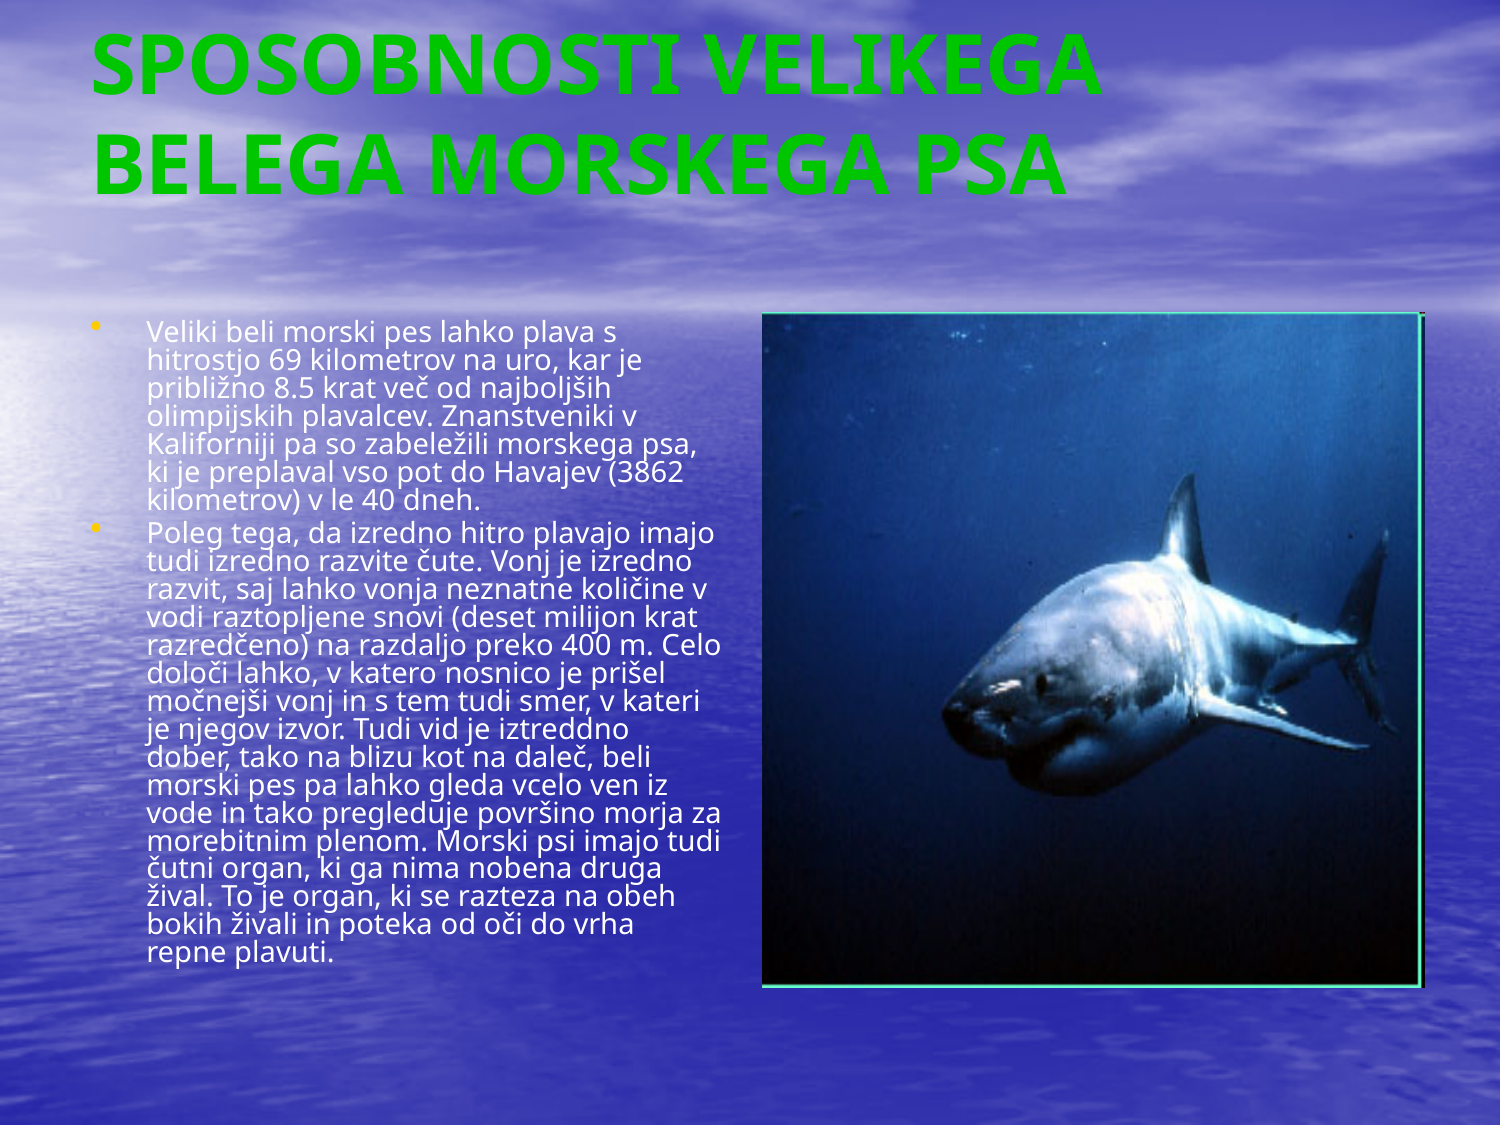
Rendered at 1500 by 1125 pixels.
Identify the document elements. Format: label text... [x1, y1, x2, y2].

list Veliki beli morski pes lahko plava s hitrostjo 69 kilometrov na uro, kar je približno 8.5 krat več od najboljših olimpijskih plavalcev. Znanstveniki v Kaliforniji pa so zabeležili morskega psa, ki je preplaval vso pot do Havajev (3862 kilometrov) v le 40 dneh. Poleg tega, da izredno hitro plavajo imajo tudi izredno razvite čute. Vonj je izredno razvit, saj lahko vonja neznatne količine v vodi raztopljene snovi (deset milijon krat razredčeno) na razdaljo preko 400 m. Celo določi lahko, v katero nosnico je prišel močnejši vonj in s tem tudi smer, v kateri je njegov izvor. Tudi vid je iztreddno dober, tako na blizu kot na daleč, beli morski pes pa lahko gleda vcelo ven iz vode in tako pregleduje površino morja za morebitnim plenom. Morski psi imajo tudi čutni organ, ki ga nima nobena druga žival. To je organ, ki se razteza na obeh bokih živali in poteka od oči do vrha repne plavuti. [75, 312, 738, 988]
title SPOSOBNOSTI VELIKEGA BELEGA MORSKEGA PSA [75, 47, 1425, 275]
picture [0, 0, 1500, 1125]
